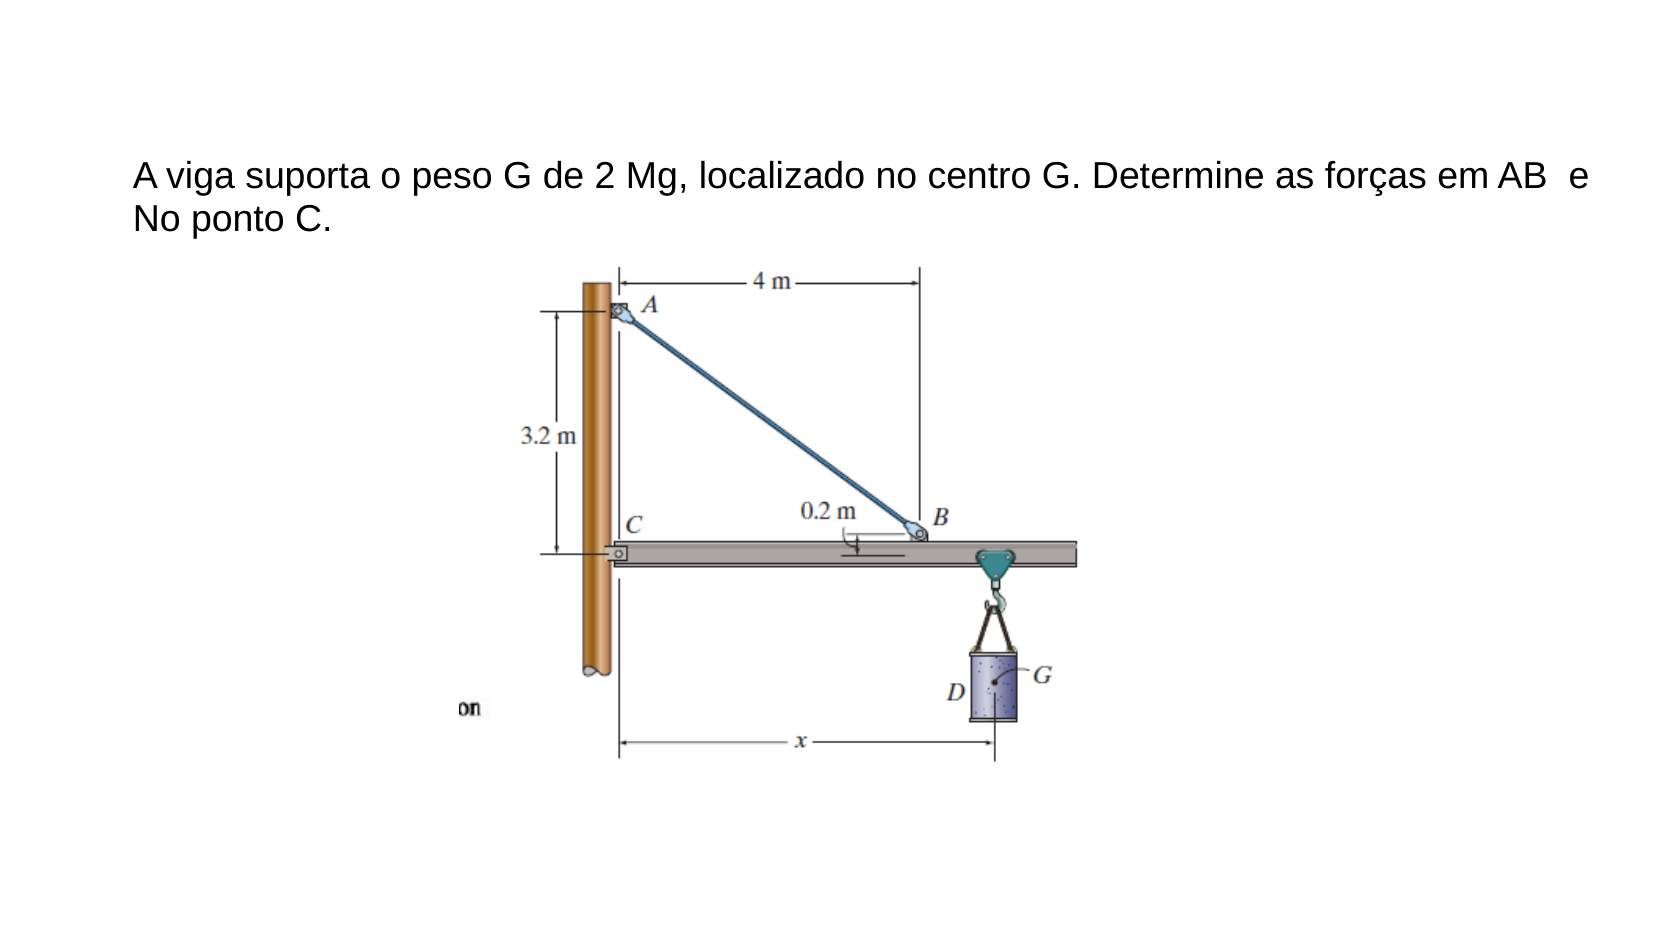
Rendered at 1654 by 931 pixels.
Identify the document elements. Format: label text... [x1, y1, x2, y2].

picture [459, 247, 1093, 790]
text_box A viga suporta o peso G de 2 Mg, localizado no centro G. Determine as forças em AB e No ponto C. [118, 147, 1616, 247]
